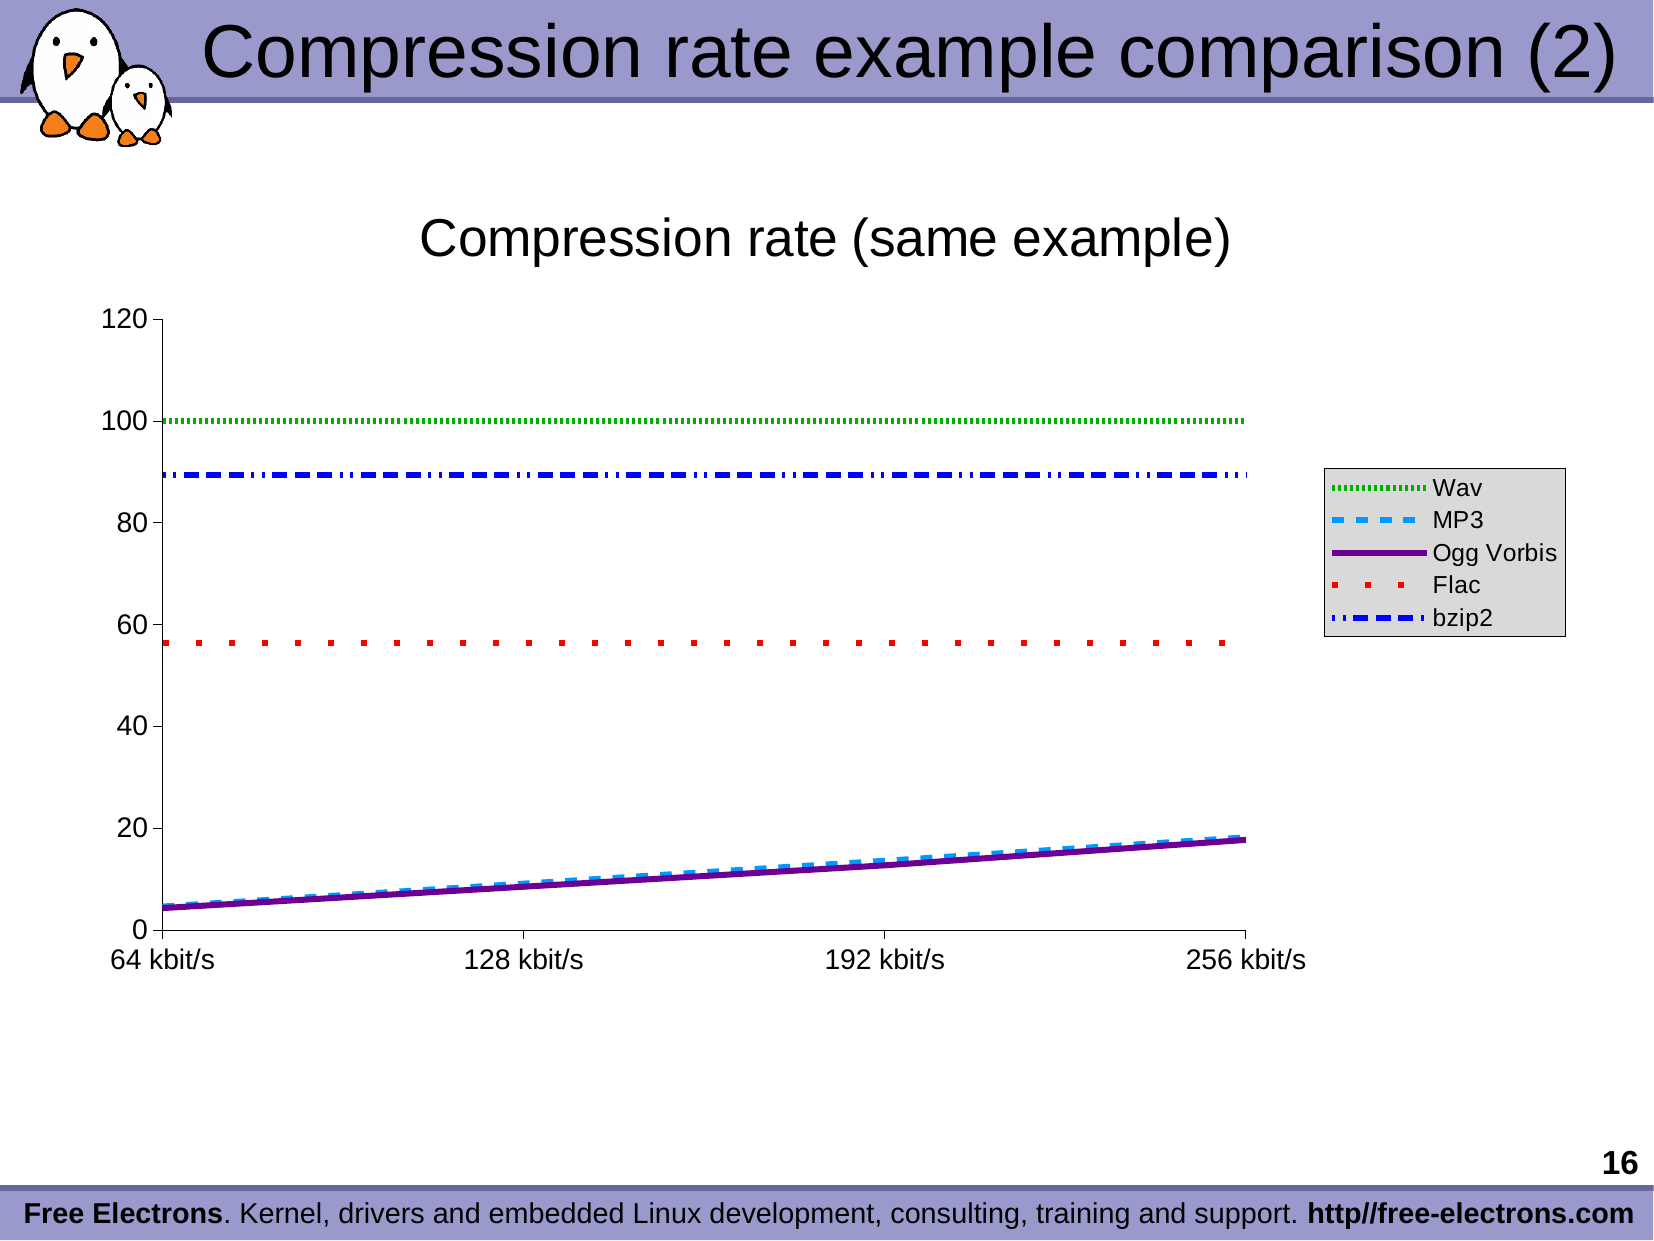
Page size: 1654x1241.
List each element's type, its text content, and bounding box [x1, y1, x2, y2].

chart [71, 175, 1568, 993]
picture [20, 8, 172, 147]
title Compression rate example comparison (2) [155, 0, 1654, 103]
